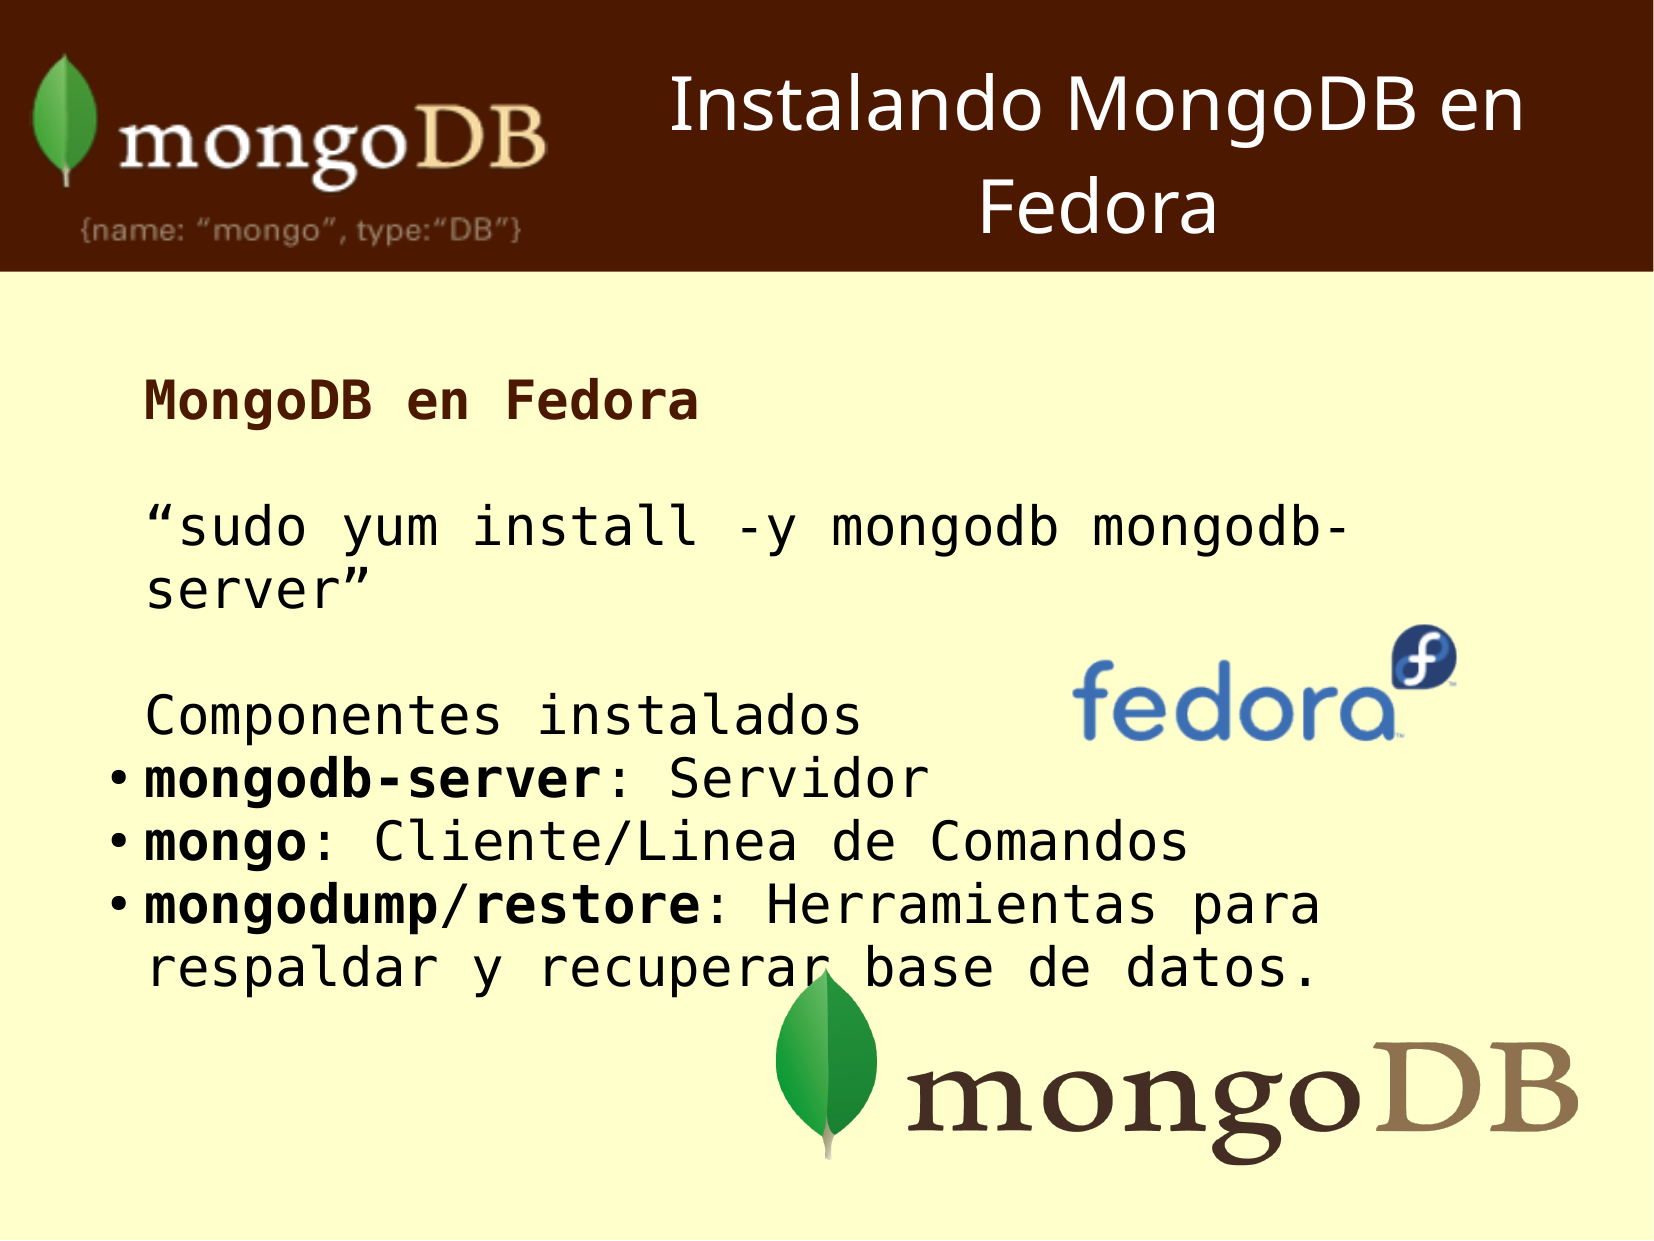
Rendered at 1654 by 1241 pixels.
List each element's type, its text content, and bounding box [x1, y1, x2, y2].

text_box MongoDB en Fedora “sudo yum install -y mongodb mongodb-server” Componentes instalados mongodb-server: Servidor mongo: Cliente/Linea de Comandos mongodump/restore: Herramientas para respaldar y recuperar base de datos. [94, 361, 1489, 1007]
picture [23, 47, 558, 255]
title Instalando MongoDB en Fedora [625, 49, 1571, 257]
picture [744, 944, 1607, 1189]
picture [1039, 586, 1489, 780]
text_box [0, 0, 1654, 272]
